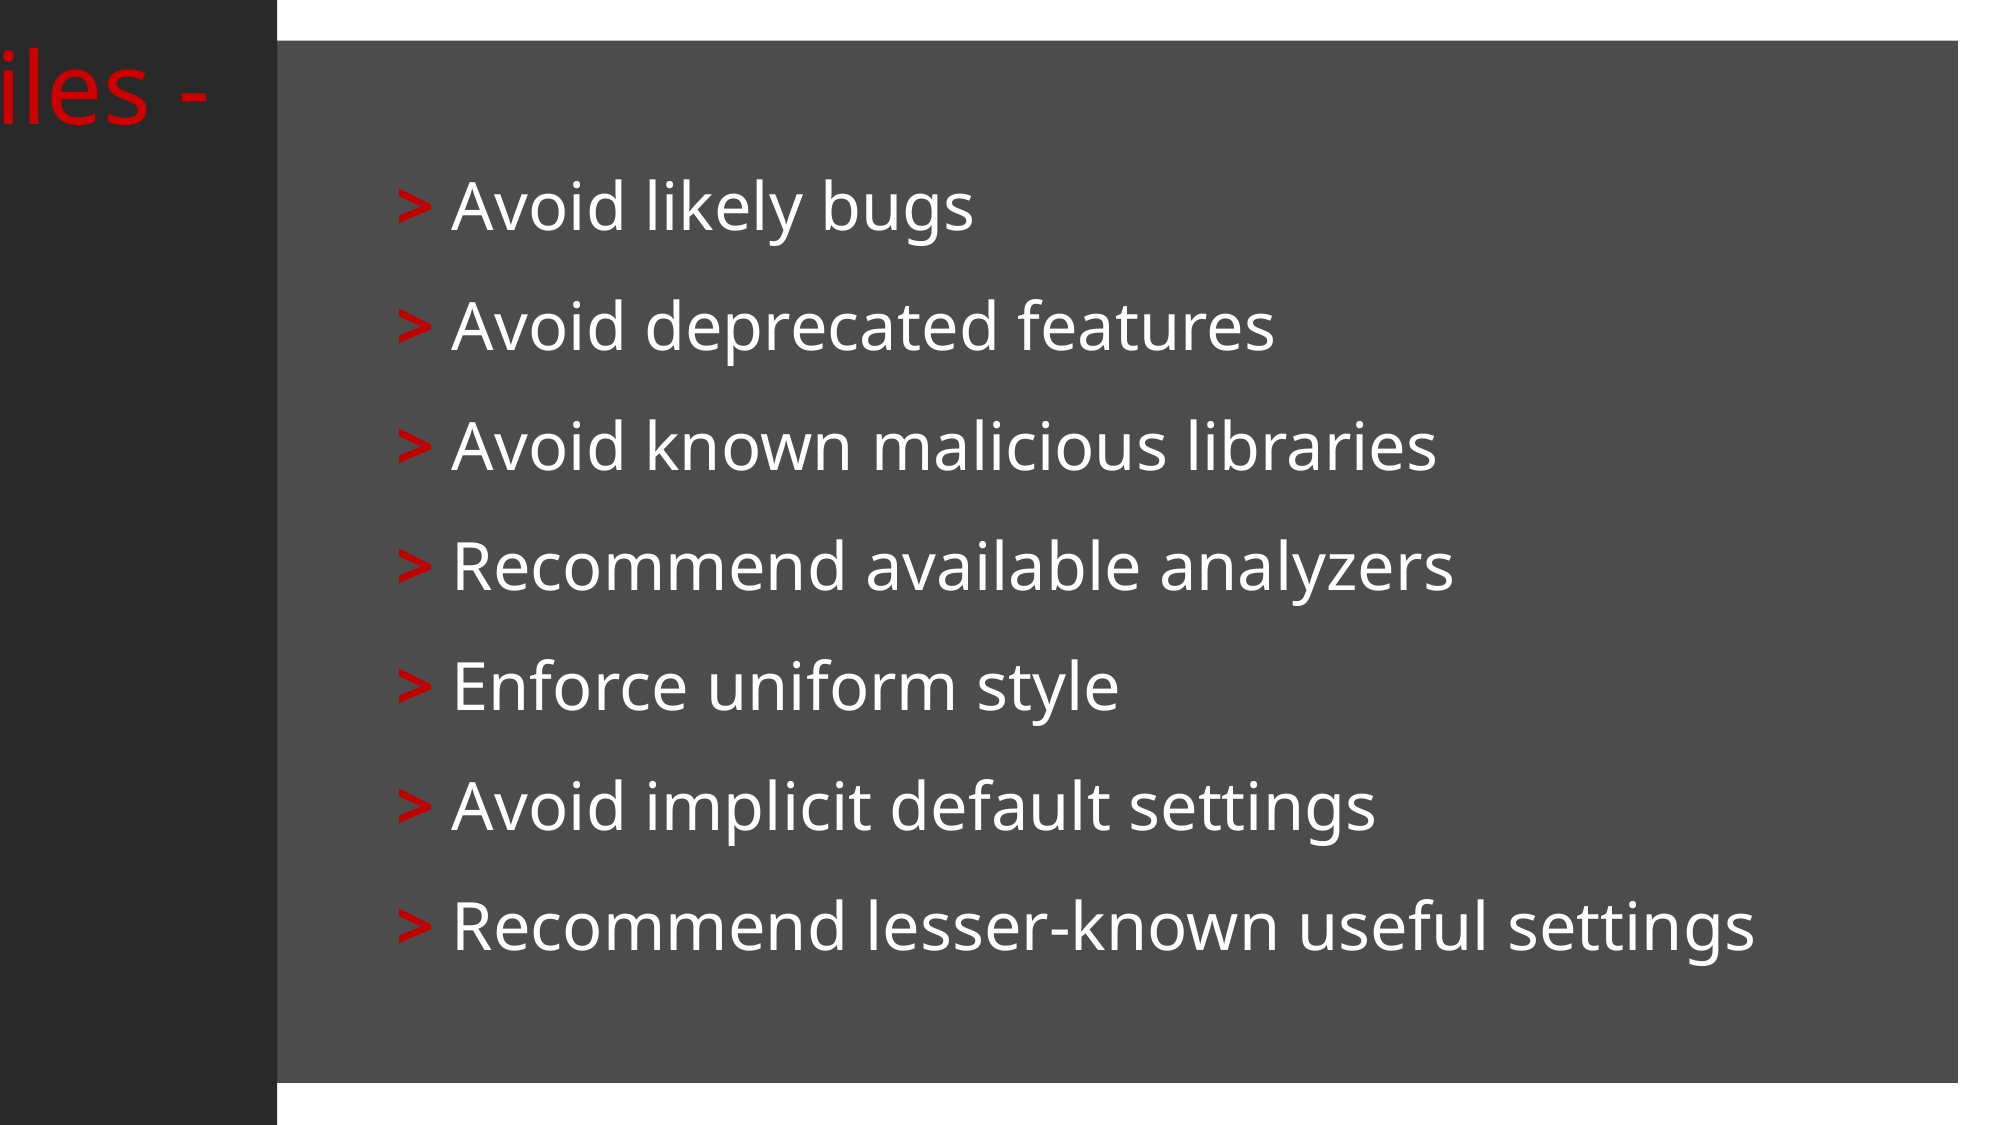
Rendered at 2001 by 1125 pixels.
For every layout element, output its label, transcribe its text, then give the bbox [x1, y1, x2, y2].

text_box > Avoid likely bugs > Avoid deprecated features > Avoid known malicious libraries > Recommend available analyzers > Enforce uniform style > Avoid implicit default settings > Recommend lesser-known useful settings [381, 116, 1926, 965]
text_box [0, 0, 1958, 1125]
text_box - analyze msbuild files - [74, 17, 226, 1115]
